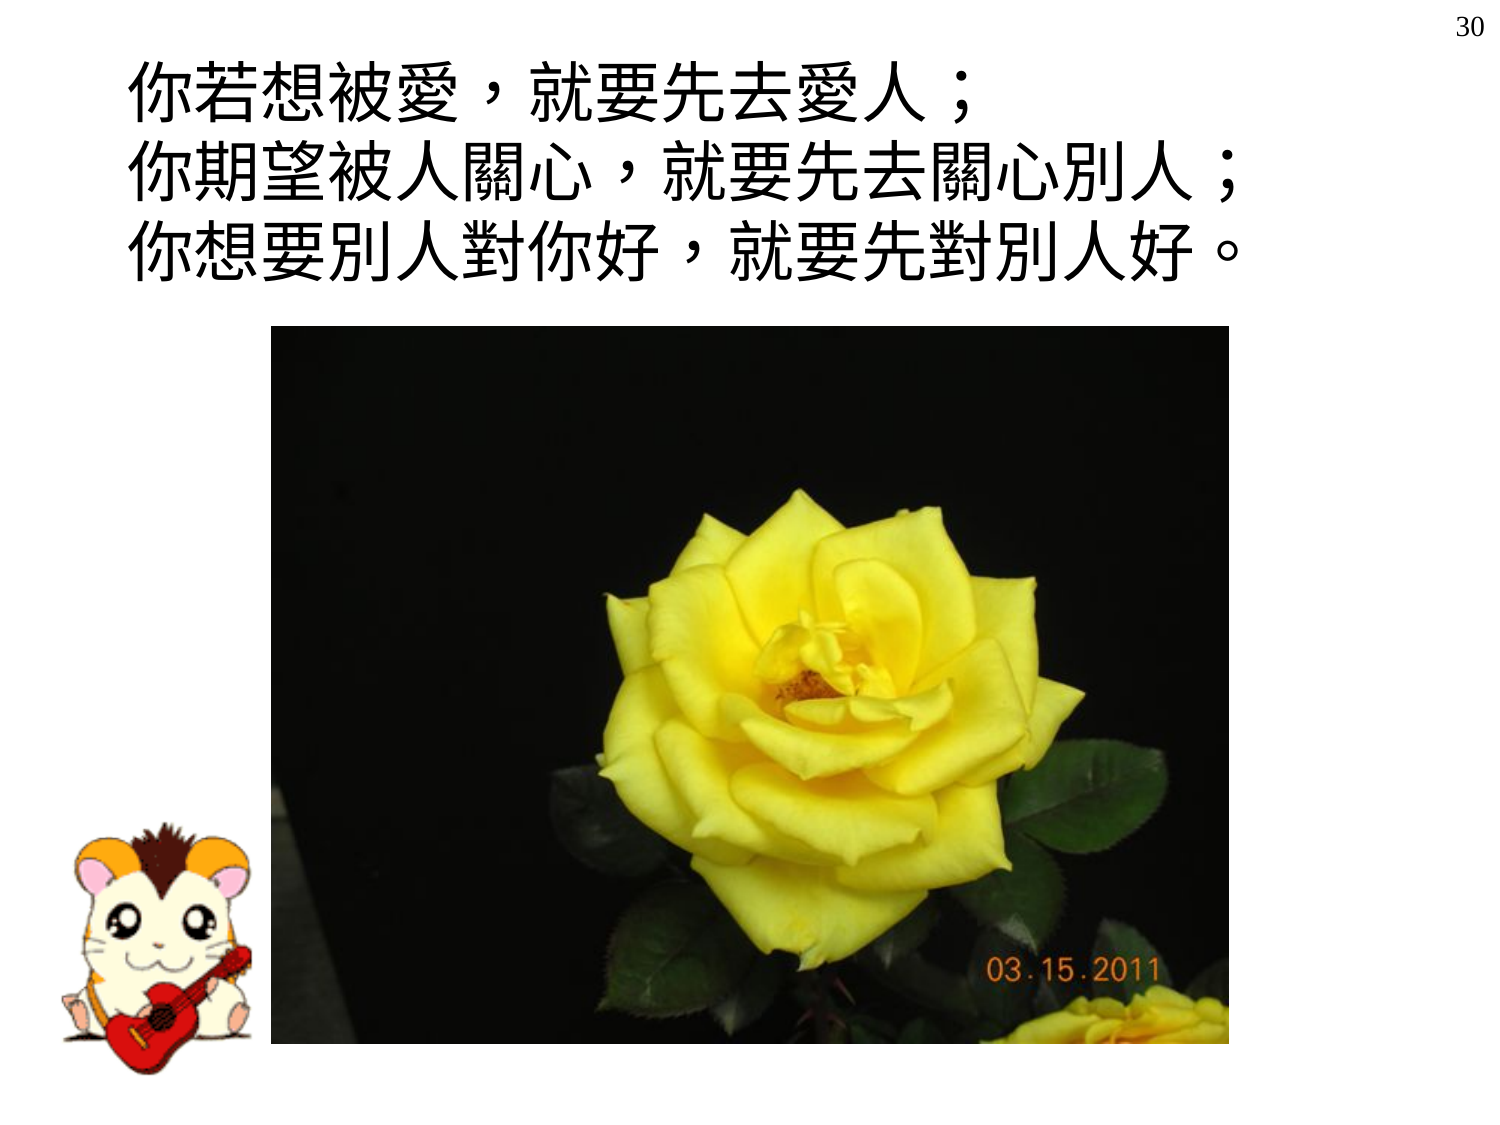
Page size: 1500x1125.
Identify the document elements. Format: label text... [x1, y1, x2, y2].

text_box 你若想被愛，就要先去愛人； 你期望被人關心，就要先去關心別人； 你想要別人對你好，就要先對別人好。 [112, 42, 1341, 298]
picture [271, 326, 1229, 1045]
text_box <編號> [1249, 0, 1500, 76]
picture [53, 798, 266, 1078]
